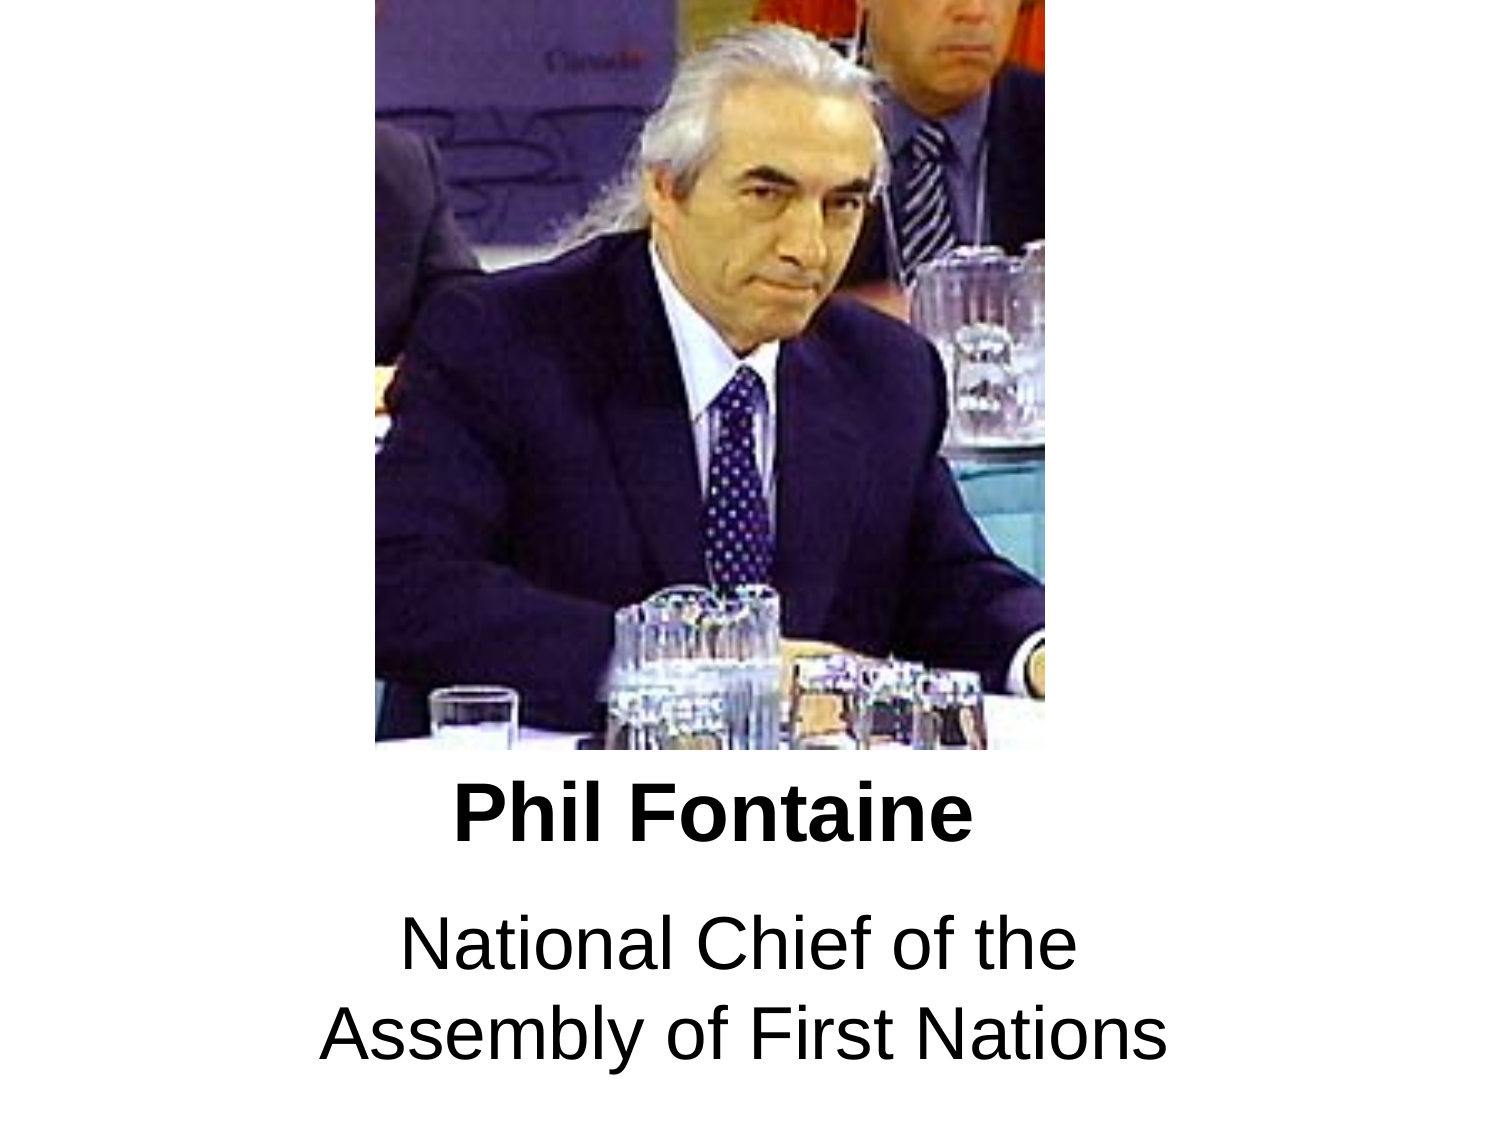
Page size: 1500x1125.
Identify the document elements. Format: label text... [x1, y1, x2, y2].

picture [375, 0, 1045, 751]
text_box Phil Fontaine [437, 750, 990, 866]
text_box National Chief of the Assembly of First Nations [174, 887, 1326, 1083]
